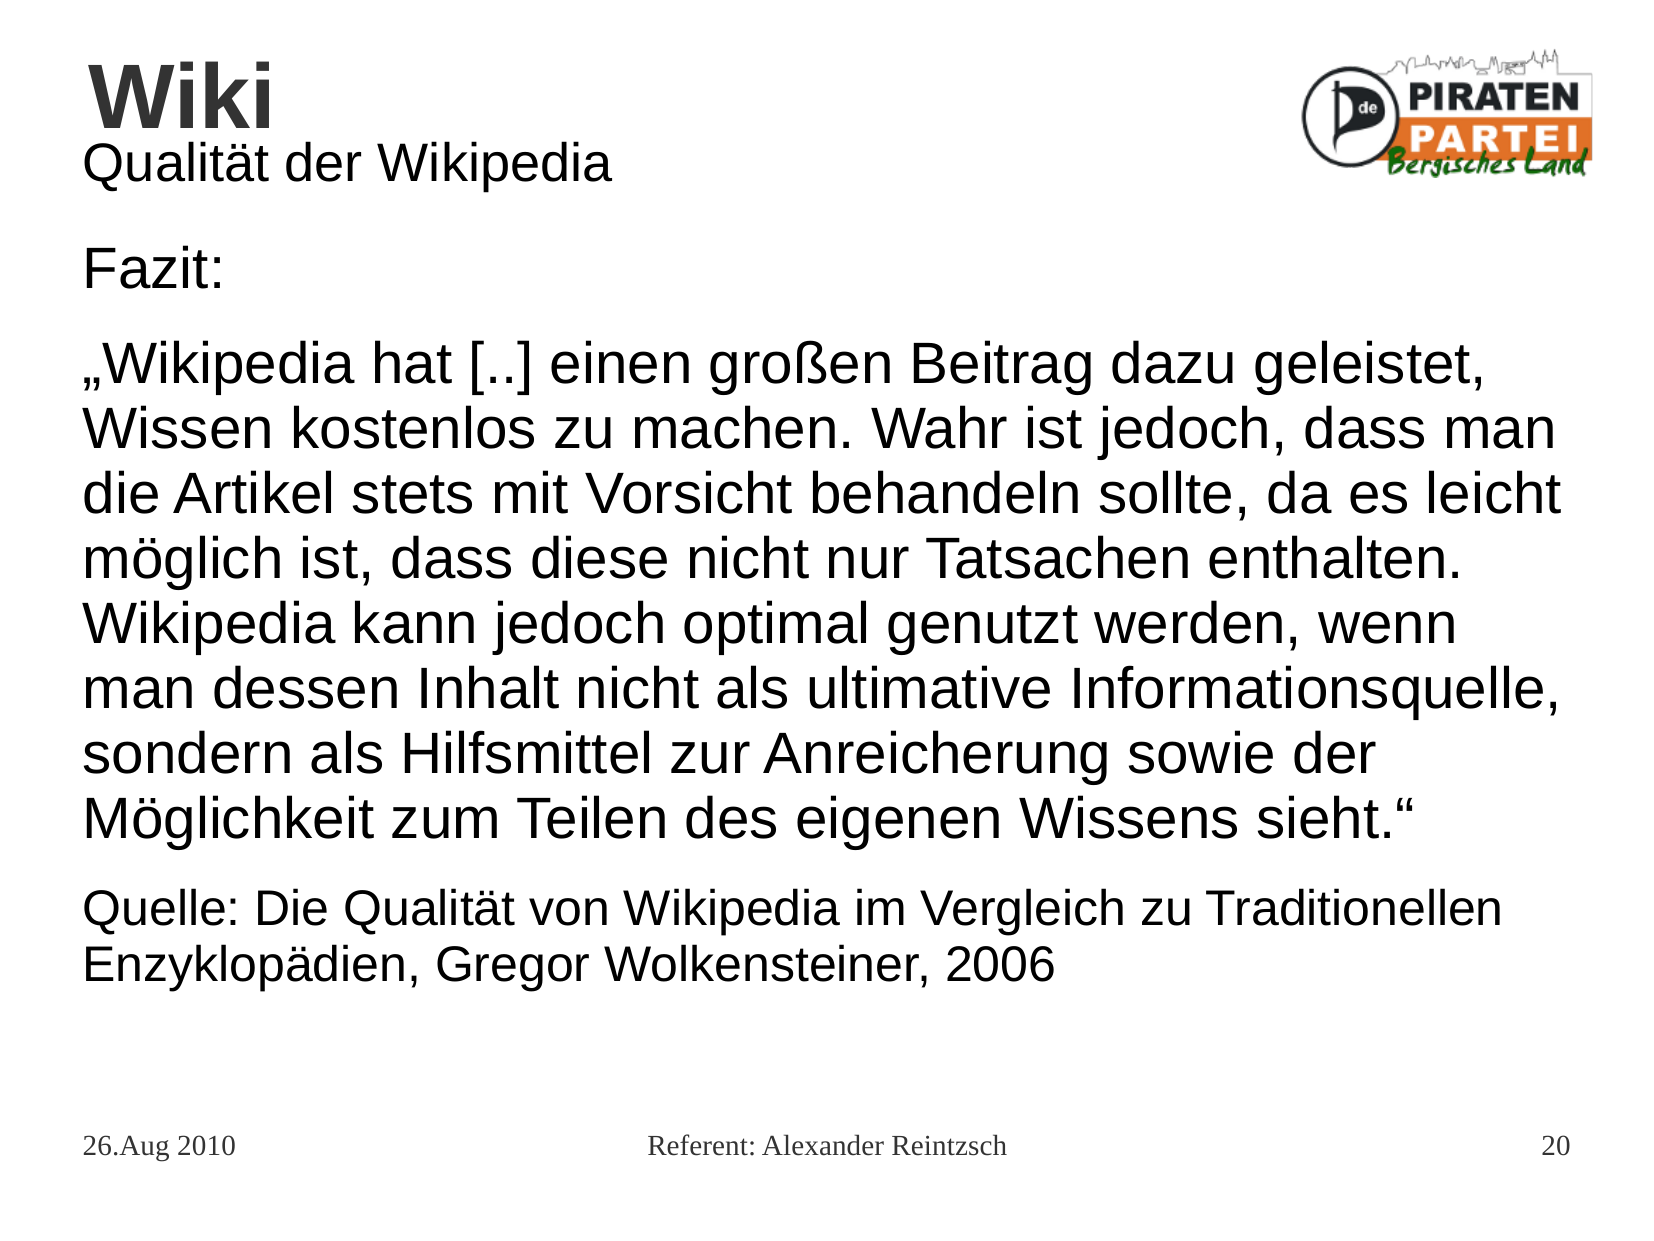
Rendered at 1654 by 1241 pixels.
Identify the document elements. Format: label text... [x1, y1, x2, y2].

picture [1299, 48, 1595, 178]
list Fazit: „Wikipedia hat [..] einen großen Beitrag dazu geleistet, Wissen kostenlos zu machen. Wahr ist jedoch, dass man die Artikel stets mit Vorsicht behandeln sollte, da es leicht möglich ist, dass diese nicht nur Tatsachen enthalten. Wikipedia kann jedoch optimal genutzt werden, wenn man dessen Inhalt nicht als ultimative Informationsquelle, sondern als Hilfsmittel zur Anreicherung sowie der Möglichkeit zum Teilen des eigenen Wissens sieht.“ Quelle: Die Qualität von Wikipedia im Vergleich zu Traditionellen Enzyklopädien, Gregor Wolkensteiner, 2006 [82, 236, 1571, 1055]
title Qualität der Wikipedia [82, 118, 1300, 207]
